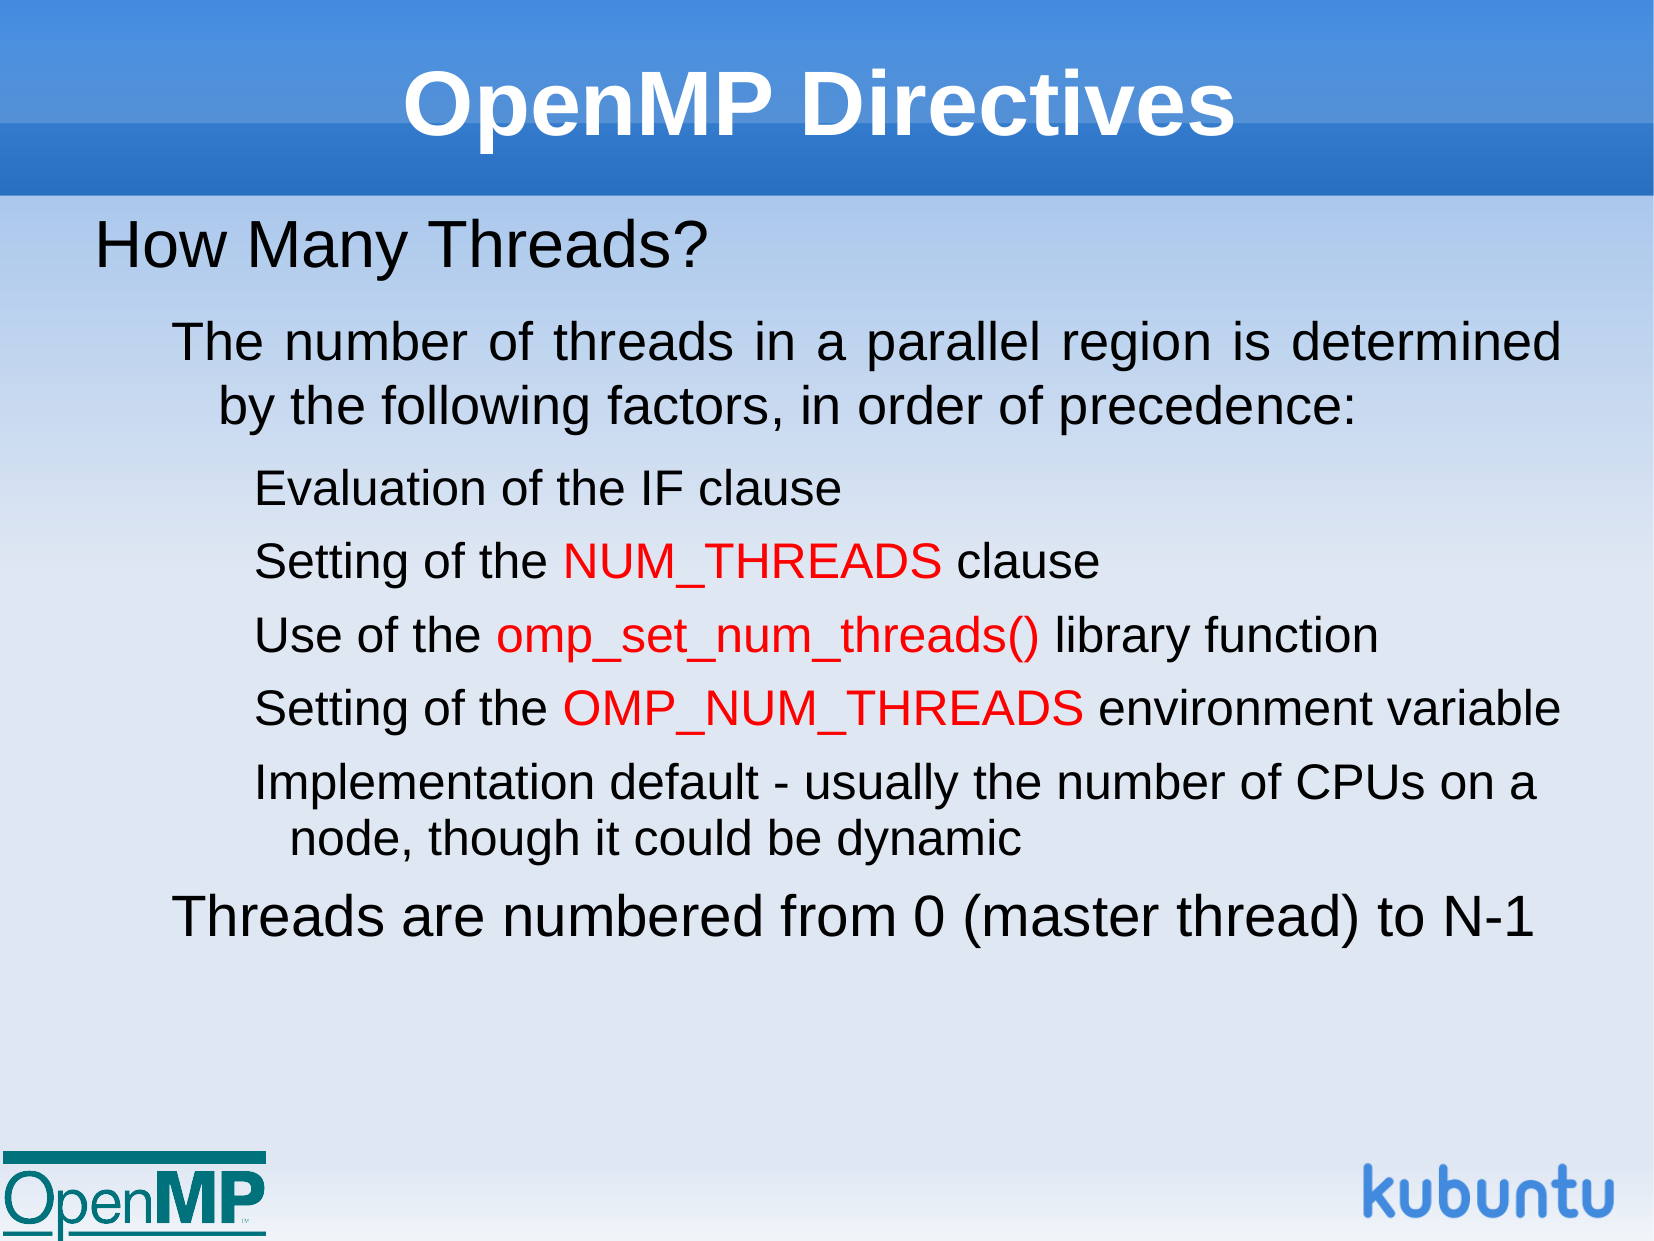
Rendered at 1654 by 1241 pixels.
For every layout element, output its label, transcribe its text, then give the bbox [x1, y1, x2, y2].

title OpenMP Directives [76, 7, 1565, 200]
picture [0, 0, 1654, 1241]
list How Many Threads? The number of threads in a parallel region is determined by the following factors, in order of precedence: Evaluation of the IF clause Setting of the NUM_THREADS clause Use of the omp_set_num_threads() library function Setting of the OMP_NUM_THREADS environment variable Implementation default - usually the number of CPUs on a node, though it could be dynamic Threads are numbered from 0 (master thread) to N-1 [76, 206, 1565, 1211]
